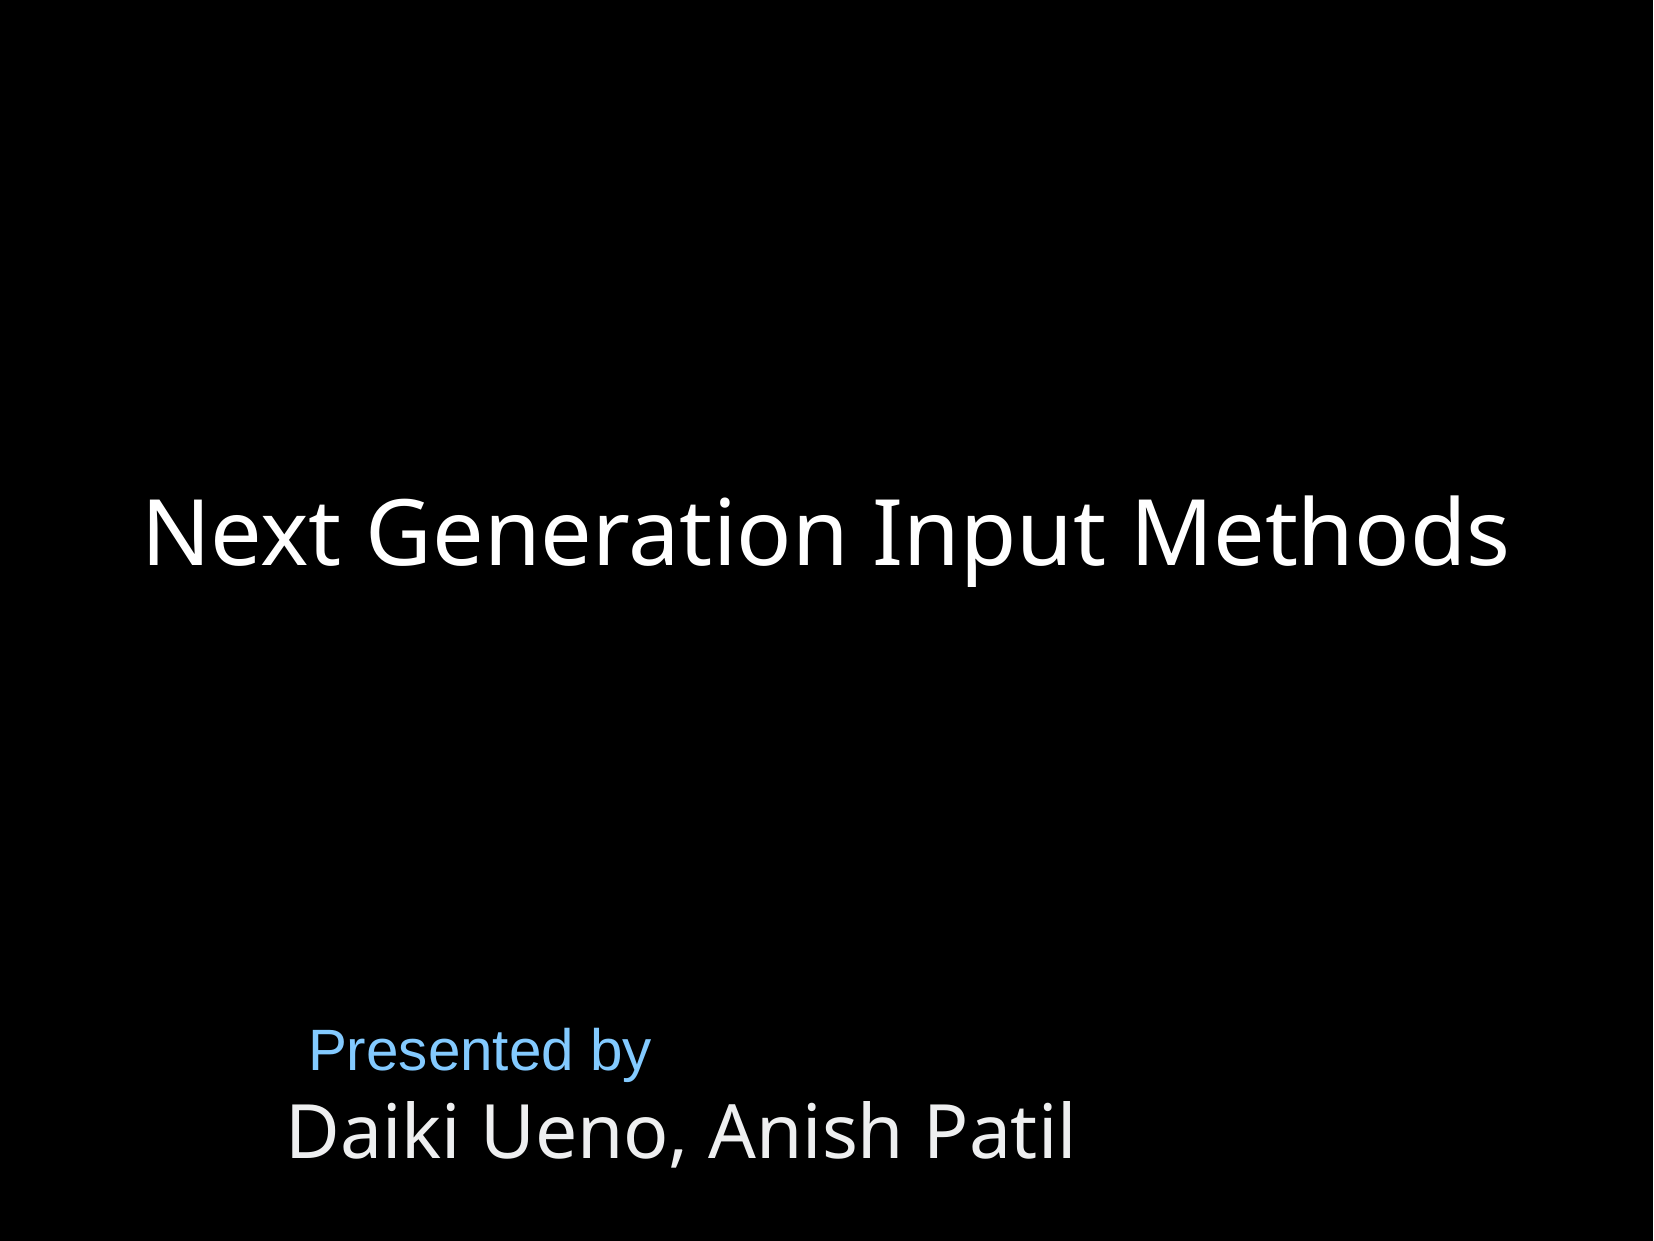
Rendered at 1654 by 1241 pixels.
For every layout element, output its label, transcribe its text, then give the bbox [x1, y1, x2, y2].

text_box Daiki Ueno, Anish Patil [275, 1070, 1087, 1163]
text_box Next Generation Input Methods [108, 460, 1545, 643]
text_box Presented by [293, 1010, 694, 1091]
